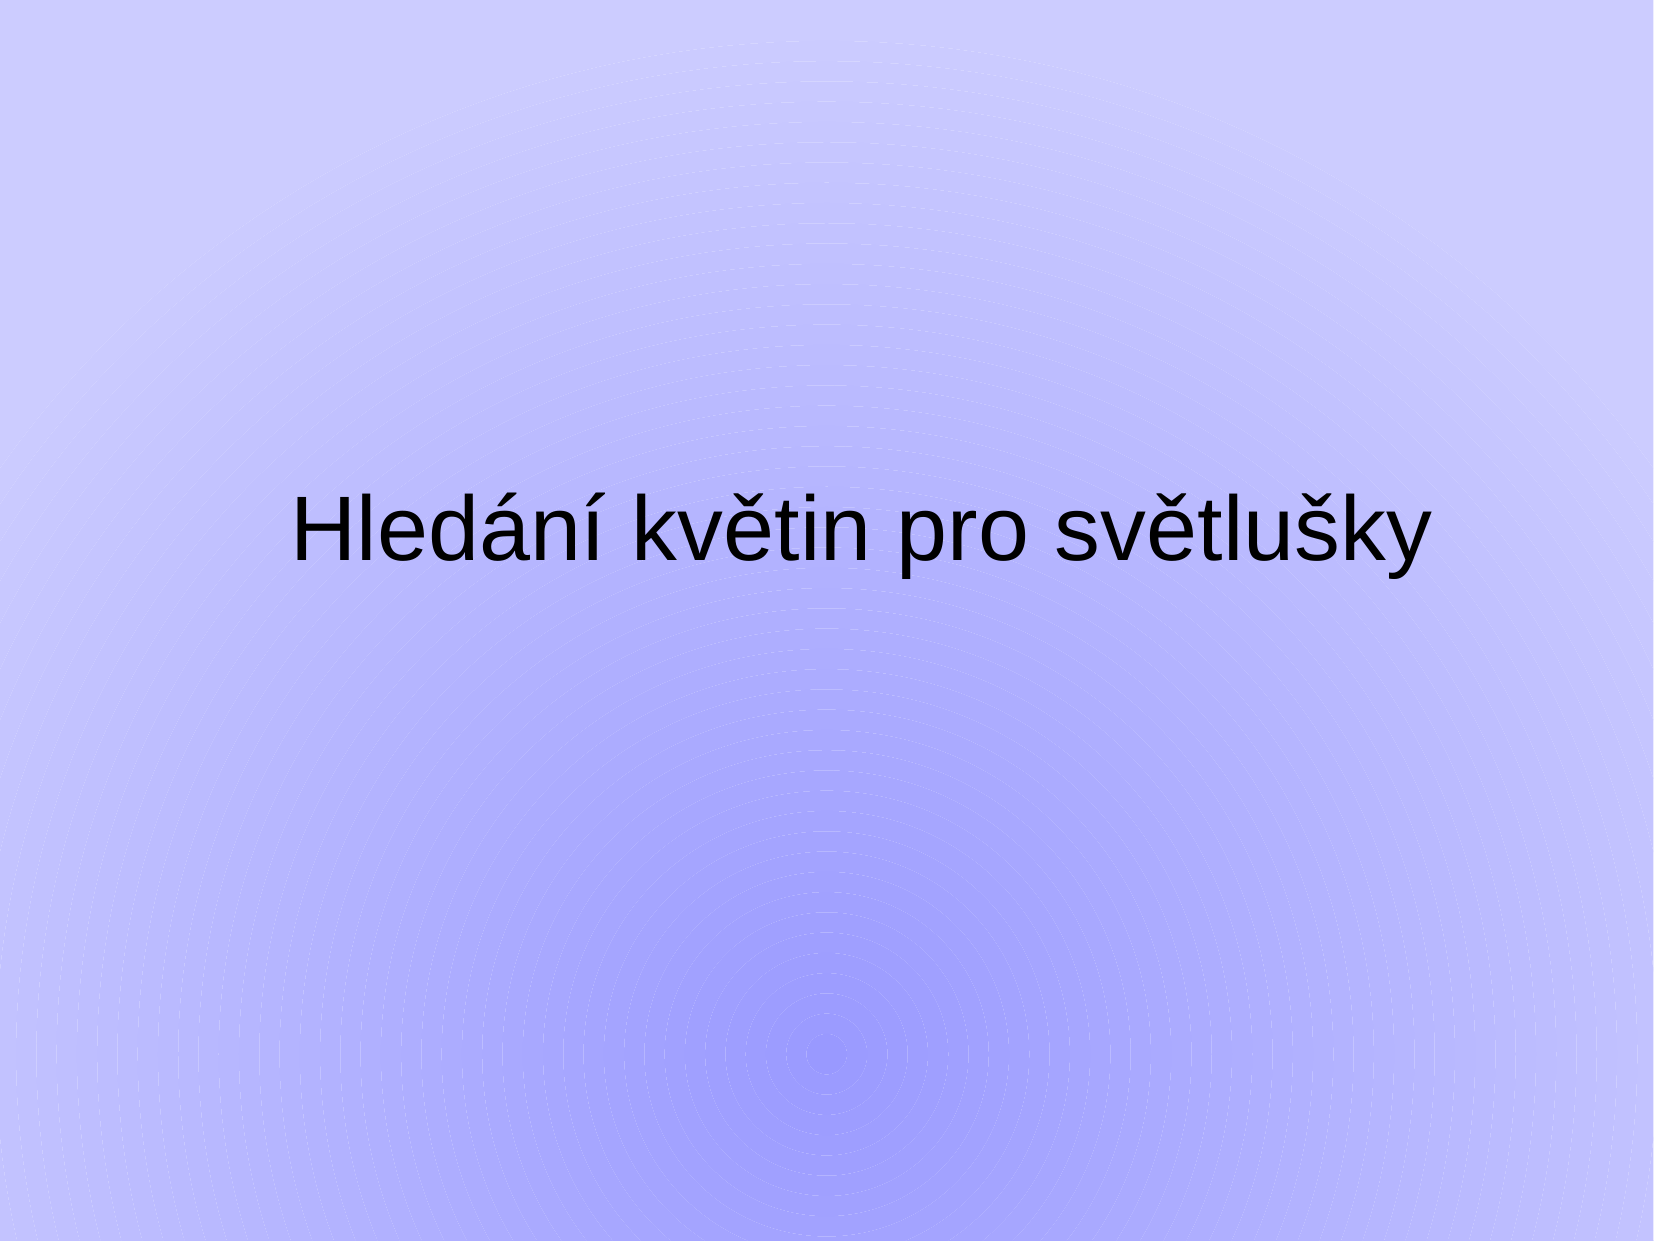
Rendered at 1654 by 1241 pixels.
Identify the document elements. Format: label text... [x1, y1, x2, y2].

title Hledání květin pro světlušky [118, 425, 1607, 633]
